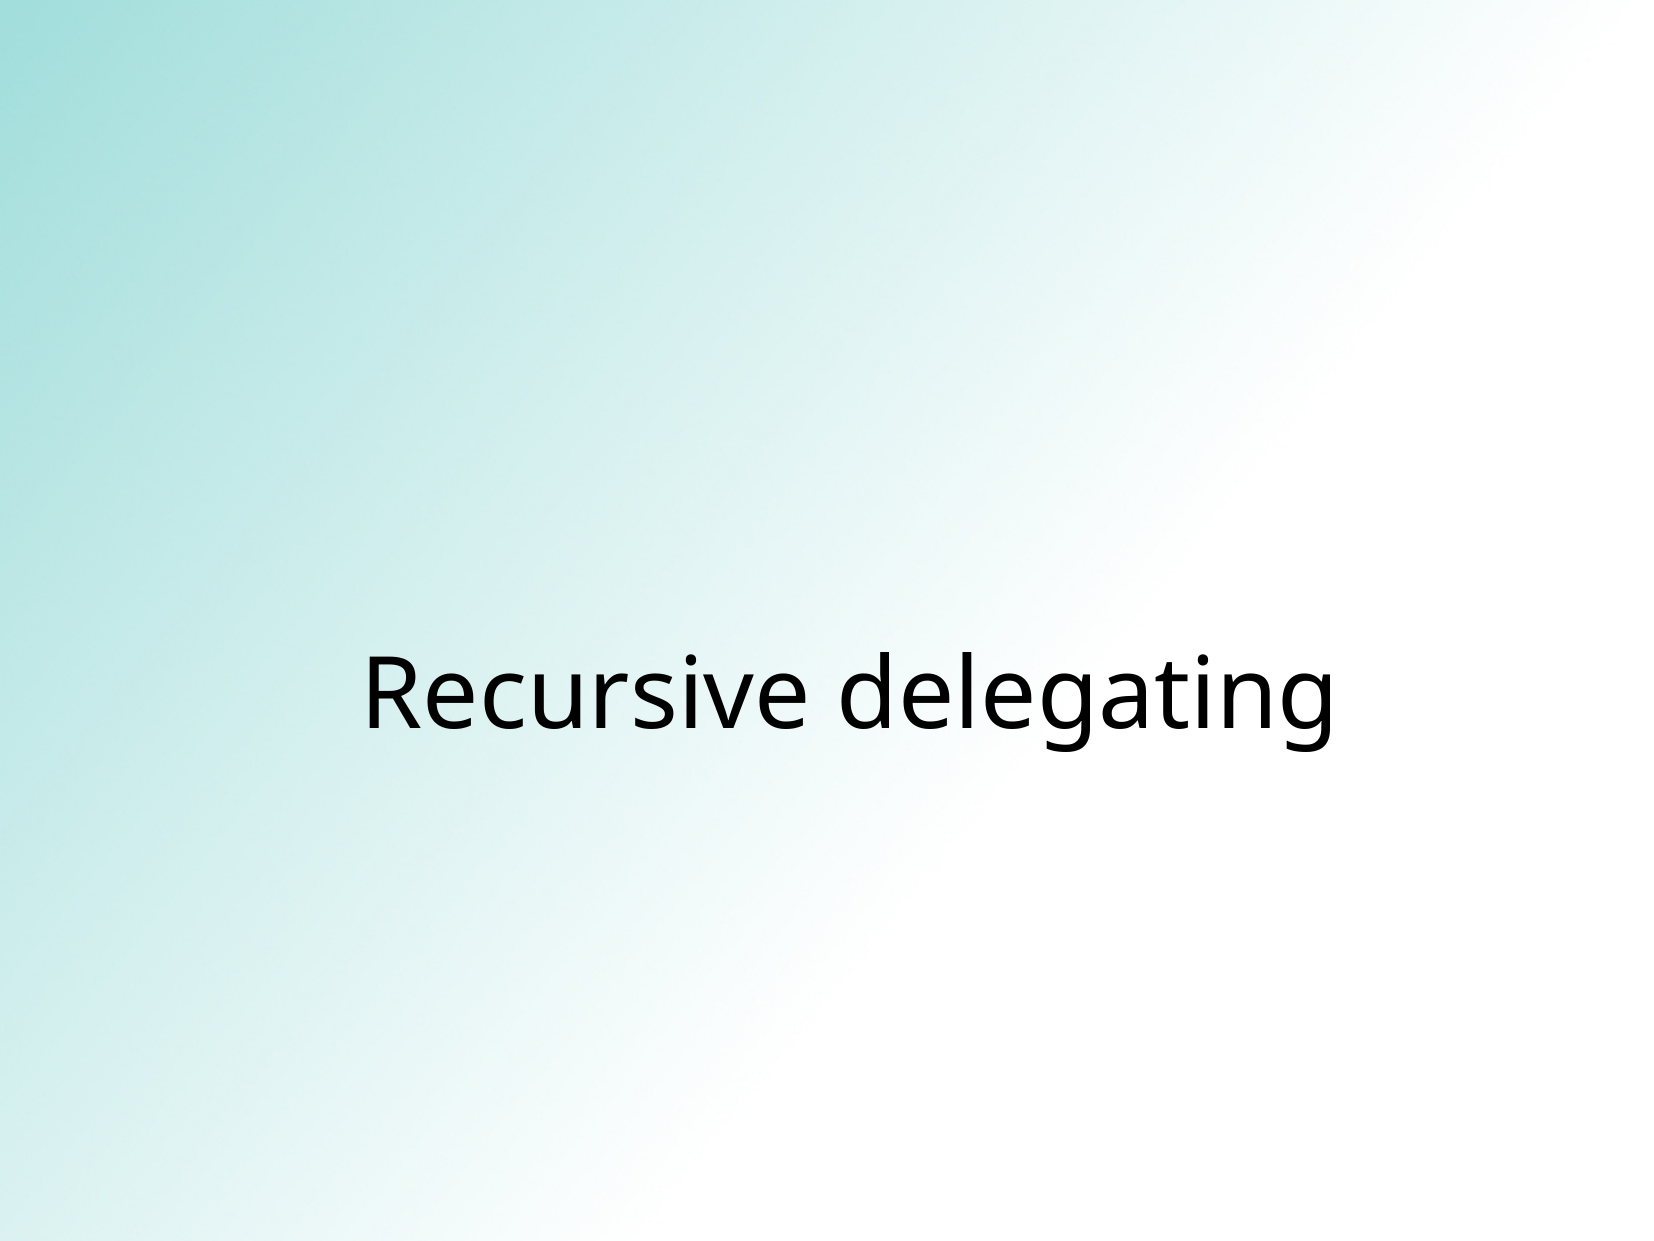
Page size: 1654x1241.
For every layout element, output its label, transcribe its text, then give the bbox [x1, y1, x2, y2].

picture [0, 0, 1654, 1241]
subtitle Recursive delegating [106, 209, 1595, 1170]
